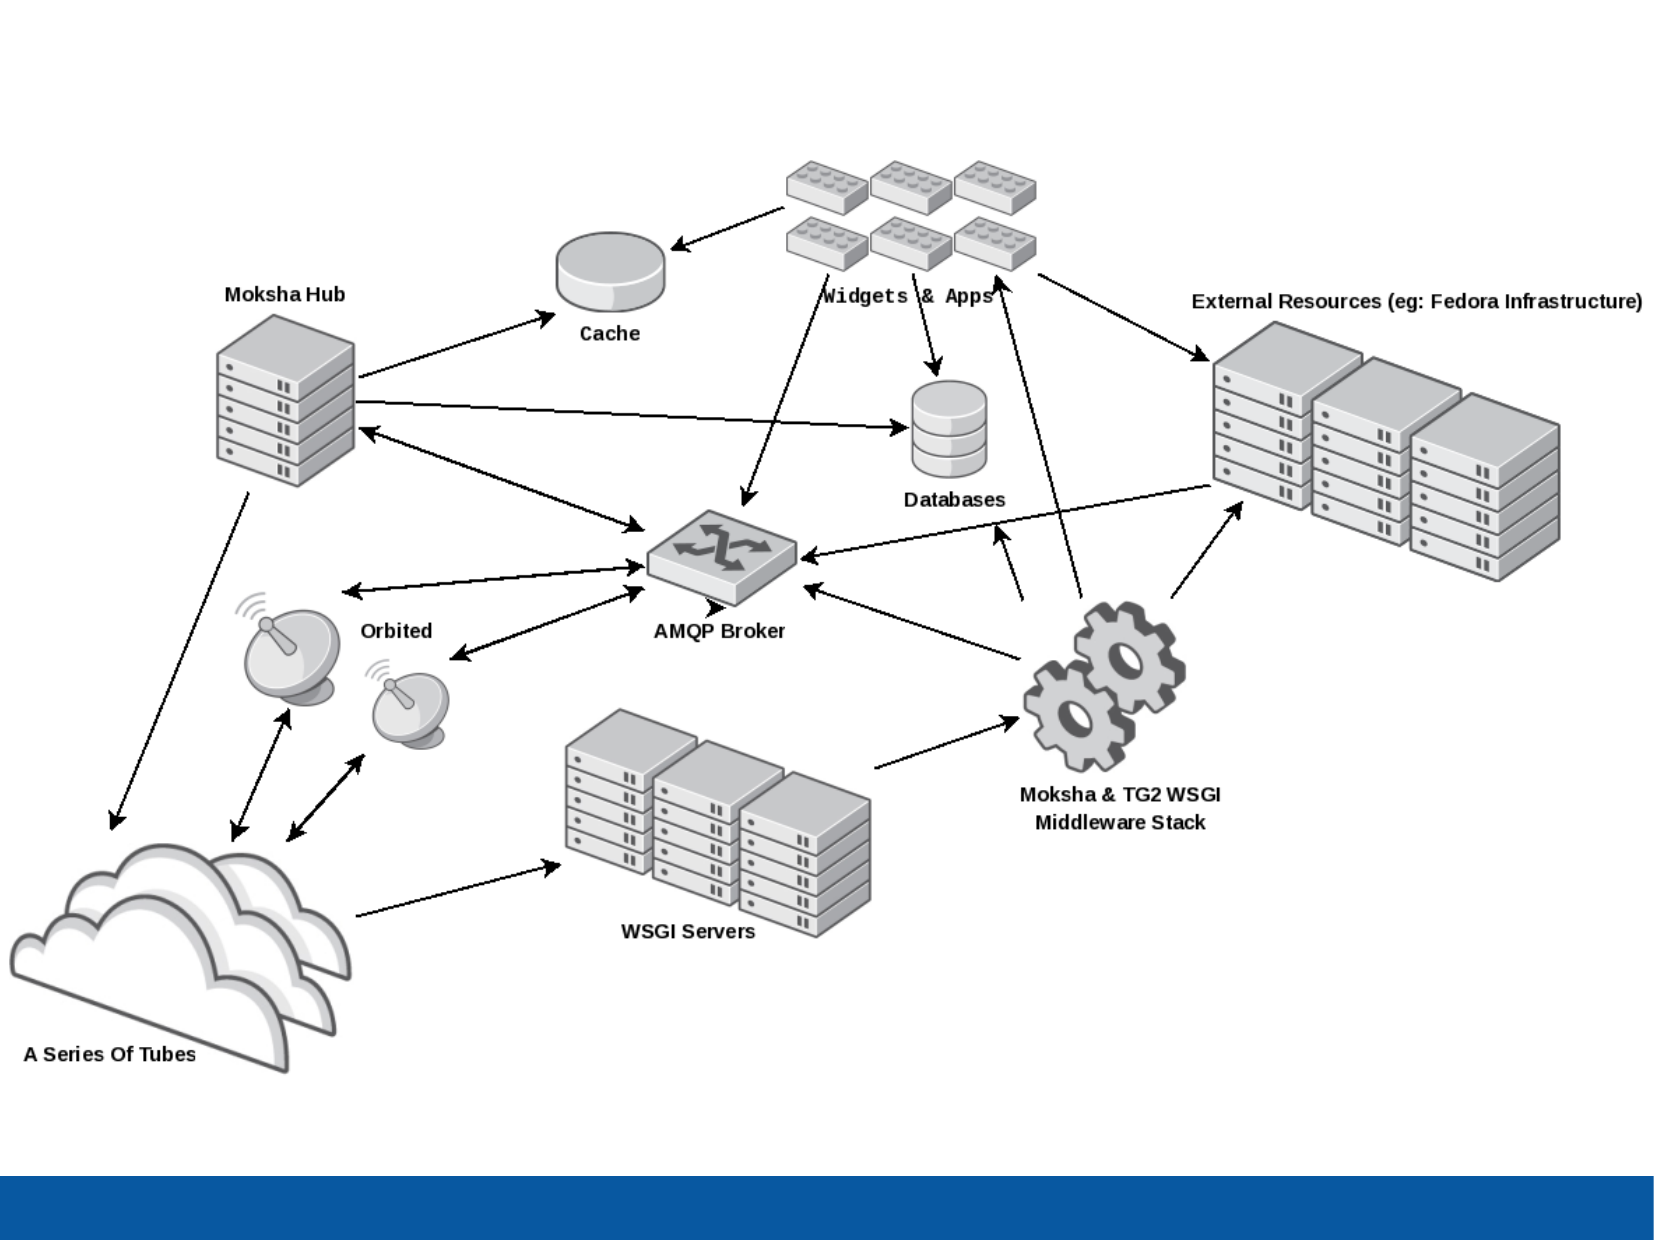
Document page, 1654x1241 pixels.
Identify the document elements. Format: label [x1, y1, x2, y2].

picture [8, 159, 1646, 1082]
picture [0, 1176, 1654, 1240]
